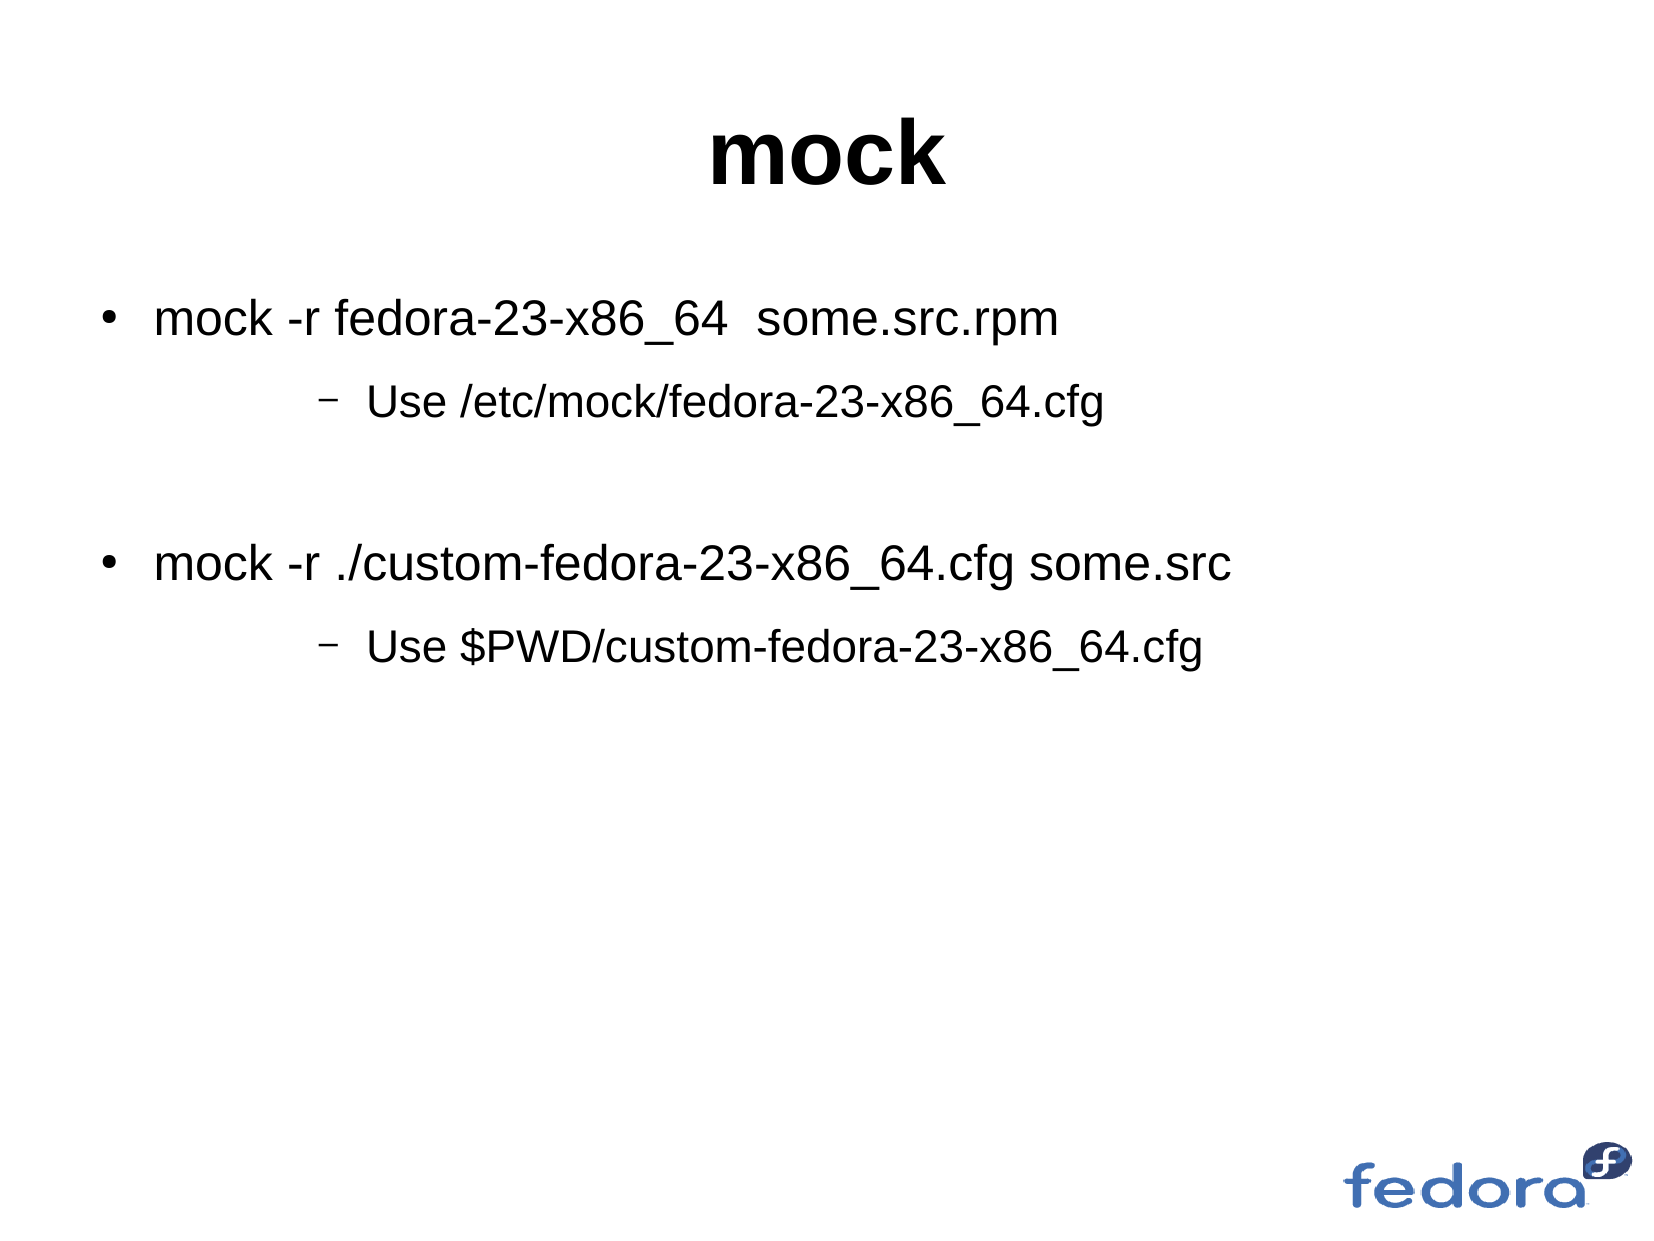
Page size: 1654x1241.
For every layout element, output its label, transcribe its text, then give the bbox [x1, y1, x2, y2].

picture [1332, 1124, 1651, 1227]
list mock -r fedora-23-x86_64 some.src.rpm Use /etc/mock/fedora-23-x86_64.cfg mock -r ./custom-fedora-23-x86_64.cfg some.src Use $PWD/custom-fedora-23-x86_64.cfg [82, 290, 1571, 1109]
title mock [82, 49, 1571, 257]
